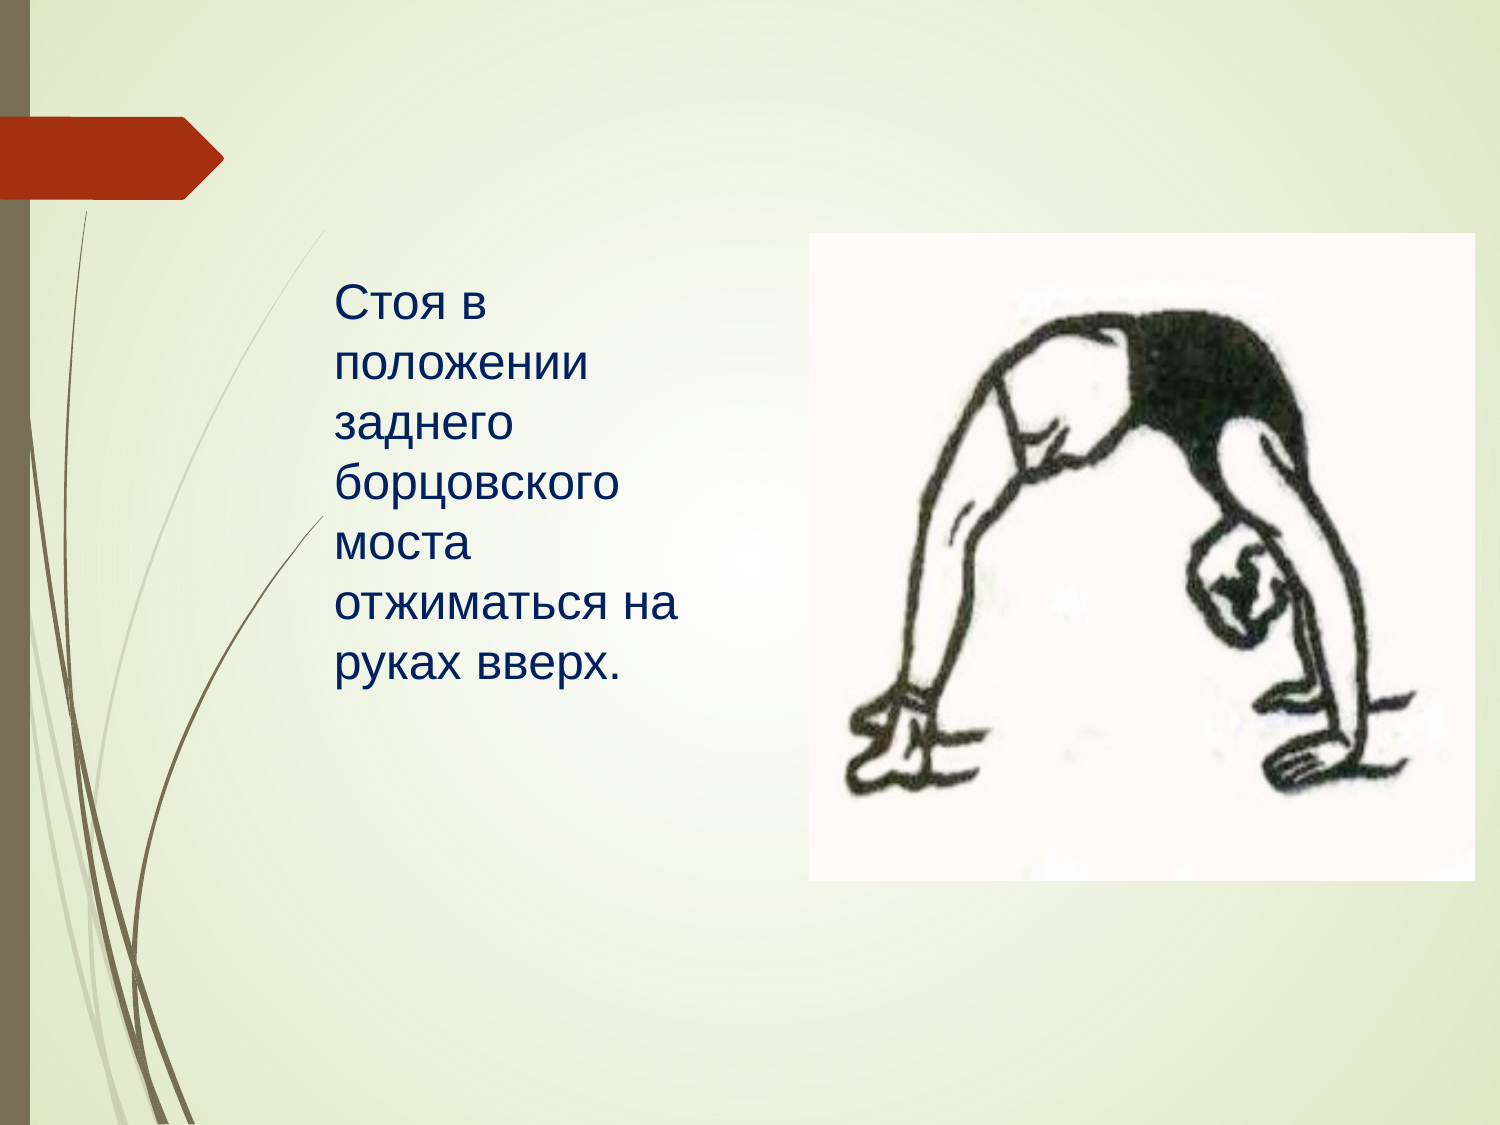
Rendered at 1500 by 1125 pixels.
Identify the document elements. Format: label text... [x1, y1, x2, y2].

picture [809, 233, 1475, 881]
list Стоя в положении заднего борцовского моста отжиматься на руках вверх. [318, 262, 751, 962]
